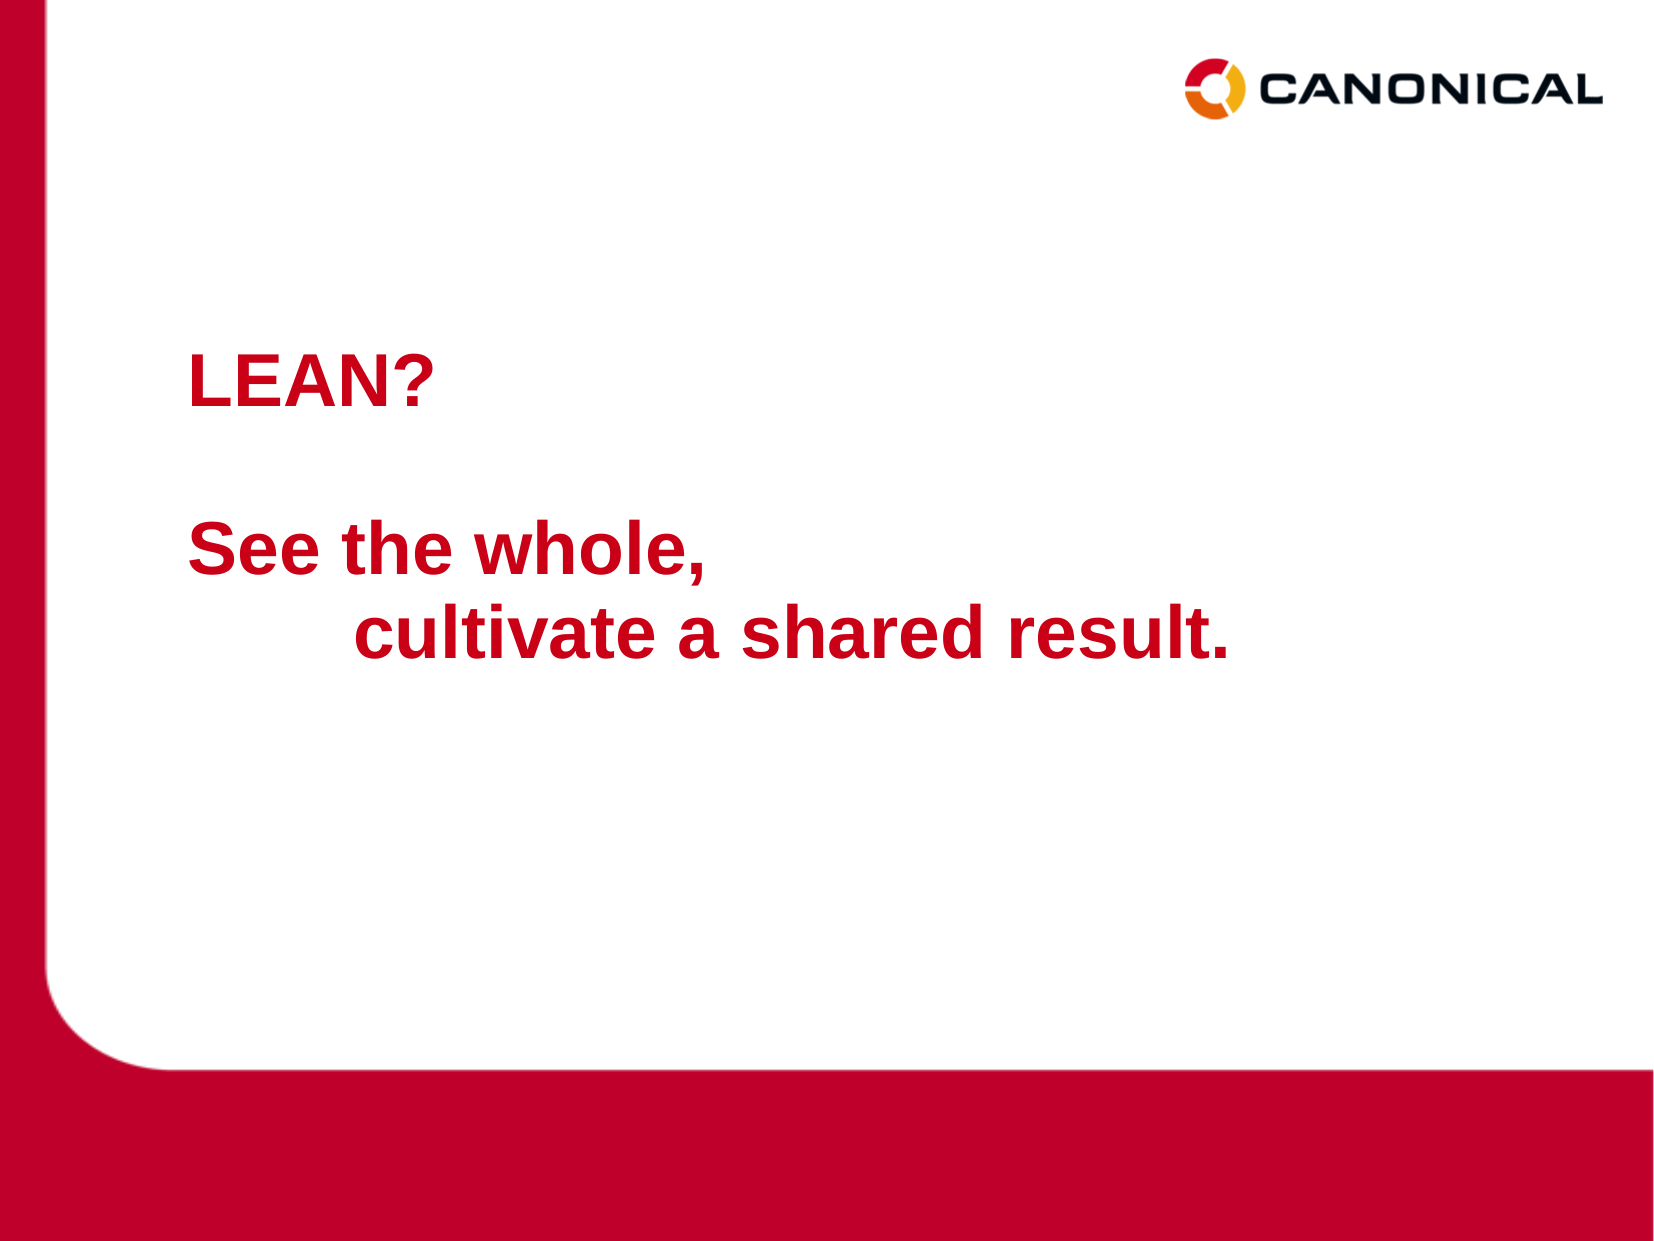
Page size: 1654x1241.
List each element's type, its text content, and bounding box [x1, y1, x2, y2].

picture [0, 0, 1654, 1241]
title LEAN? See the whole, cultivate a shared result. [187, 150, 1571, 863]
